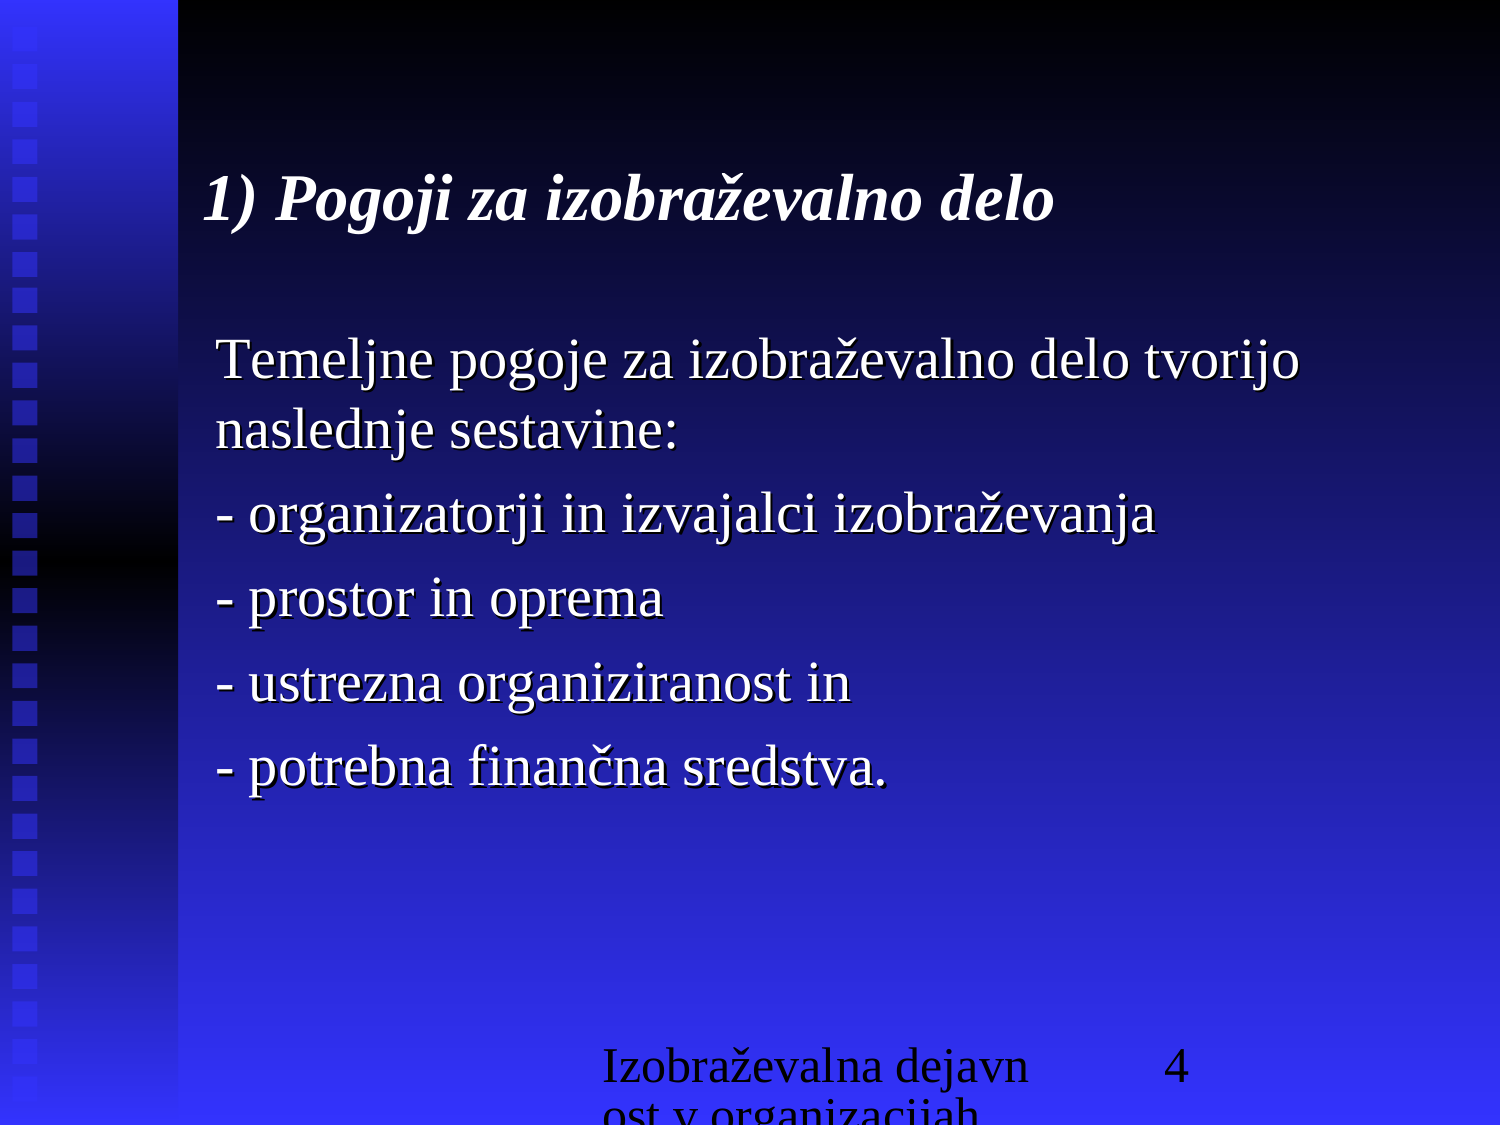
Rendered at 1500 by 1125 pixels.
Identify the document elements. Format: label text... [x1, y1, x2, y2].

title 1) Pogoji za izobraževalno delo [187, 99, 1463, 288]
list Temeljne pogoje za izobraževalno delo tvorijo naslednje sestavine: - organizatorji in izvajalci izobraževanja - prostor in oprema - ustrezna organiziranost in - potrebna finančna sredstva. [199, 312, 1413, 876]
